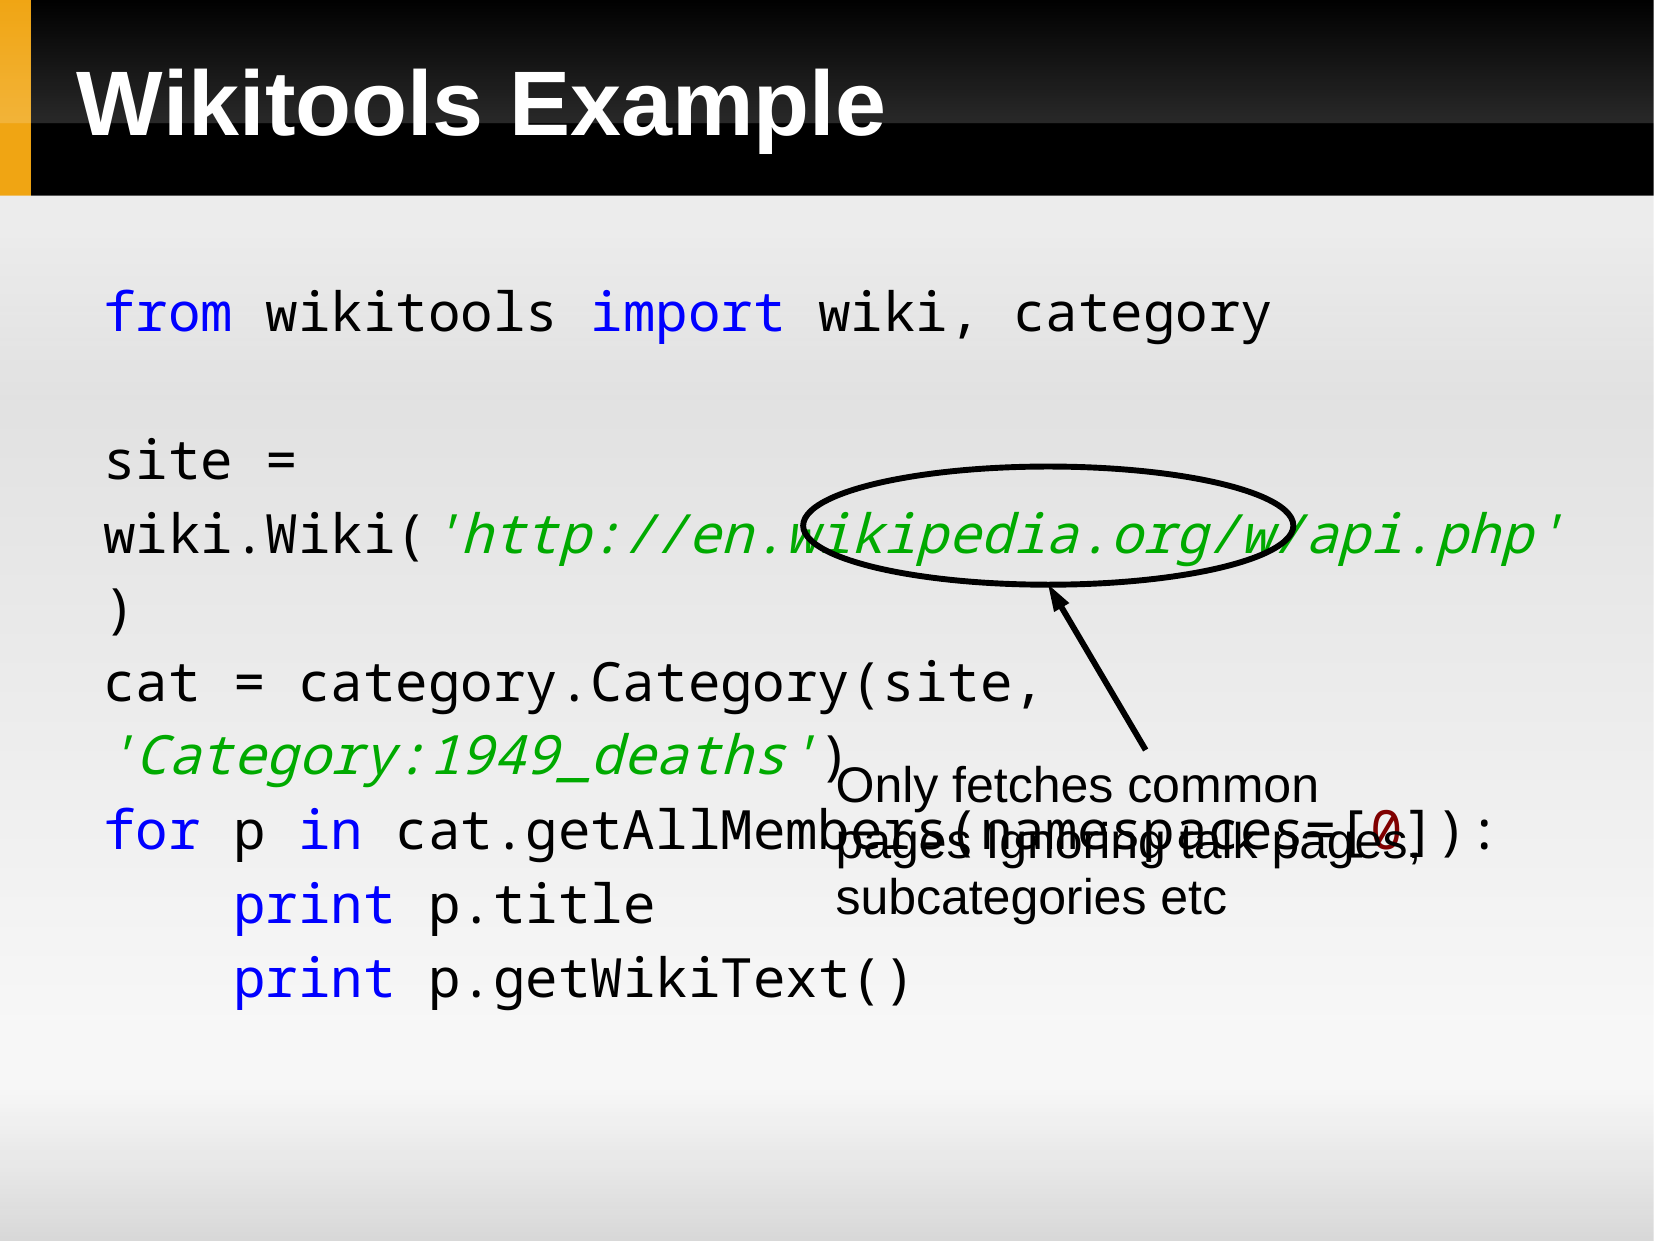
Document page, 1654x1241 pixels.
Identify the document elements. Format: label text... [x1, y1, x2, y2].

text_box Only fetches common pages Ignoring talk pages, subcategories etc [820, 750, 1471, 957]
text_box from wikitools import wiki, category site = wiki.Wiki('http://en.wikipedia.org/w/api.php') cat = category.Category(site, 'Category:1949_deaths') for p in cat.getAllMembers(namespaces=[0]): print p.title print p.getWikiText() [88, 265, 1595, 857]
title Wikitools Example [76, 0, 1565, 208]
picture [0, 0, 1654, 1241]
text_box [803, 466, 1294, 585]
